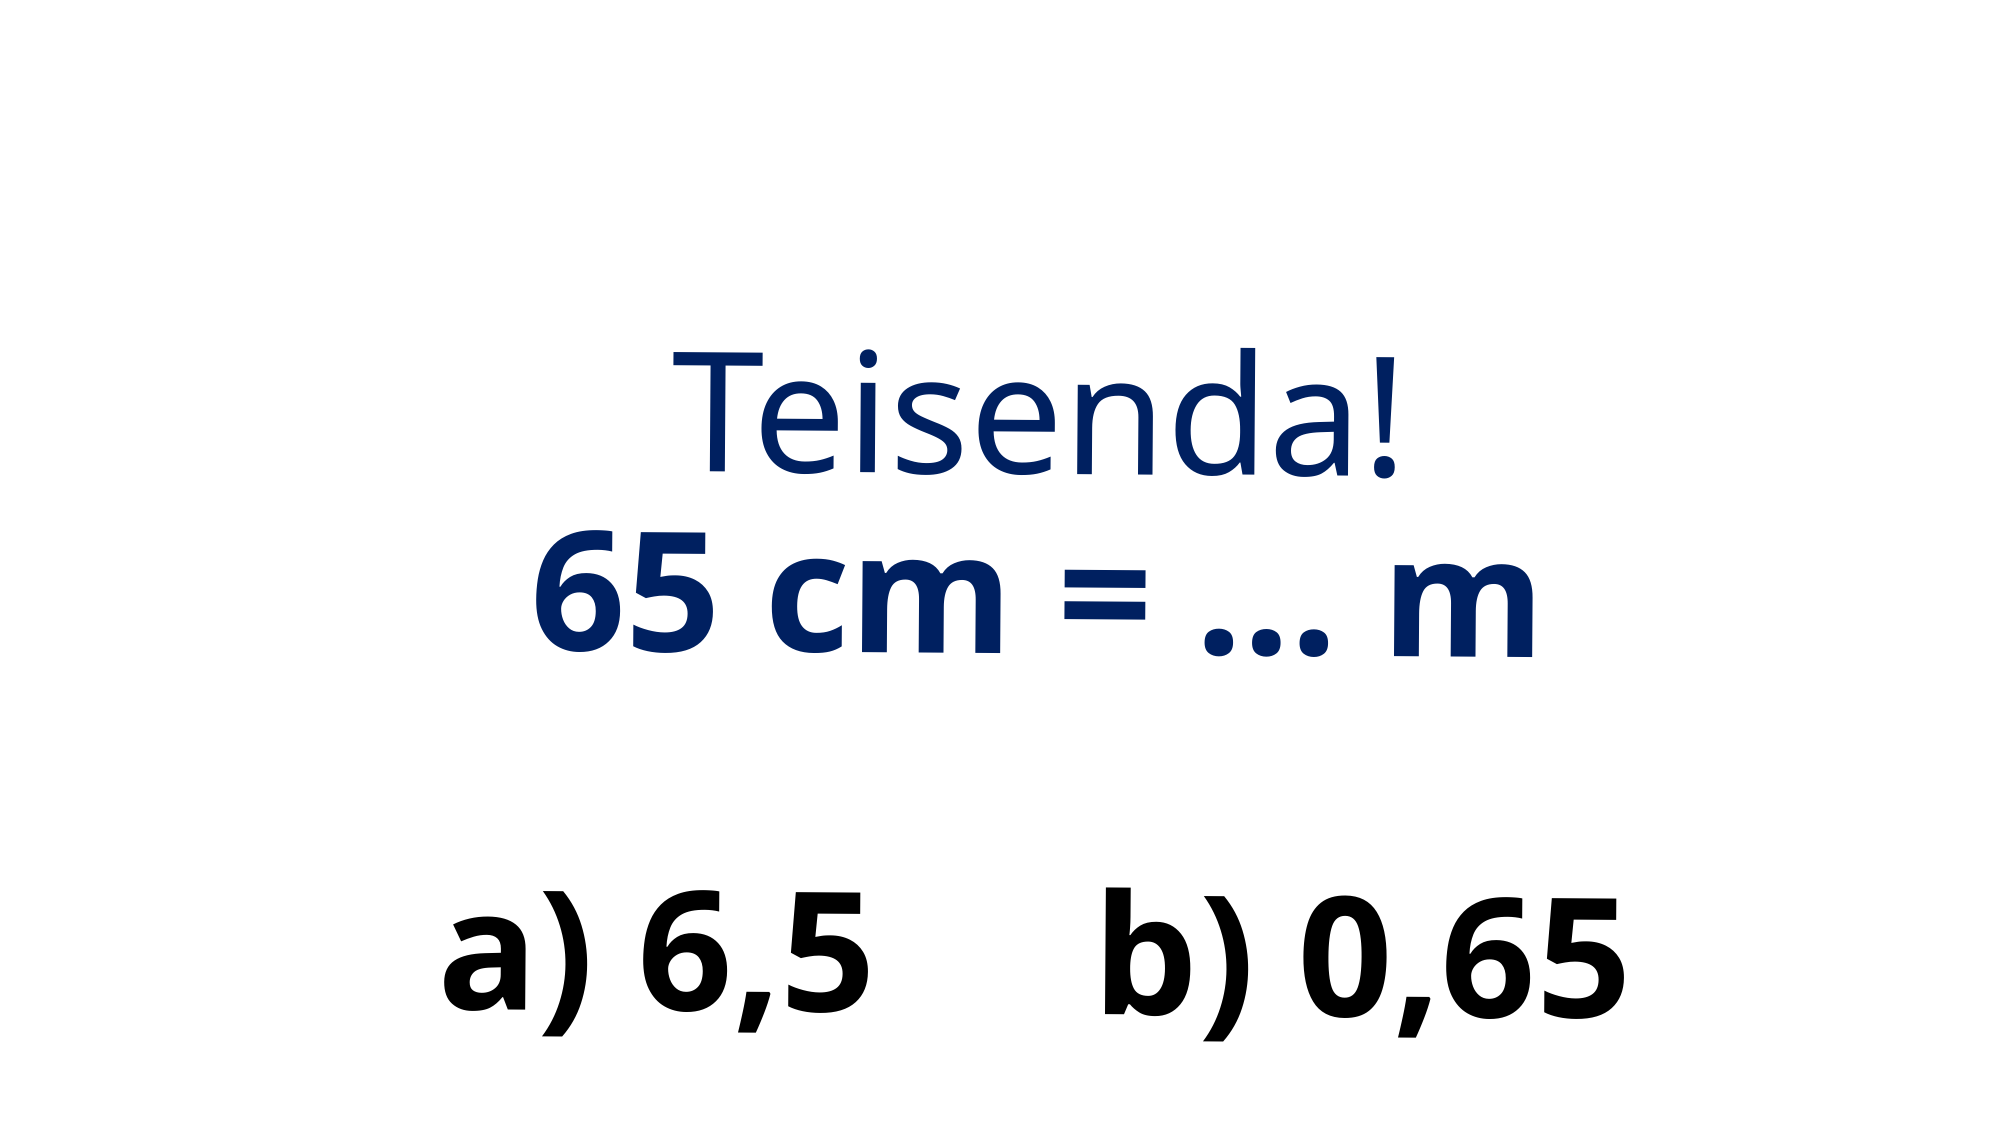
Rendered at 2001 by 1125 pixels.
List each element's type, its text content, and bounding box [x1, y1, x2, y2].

title Teisenda! 65 cm = … m a) 6,5 b) 0,65 [261, 314, 1818, 684]
